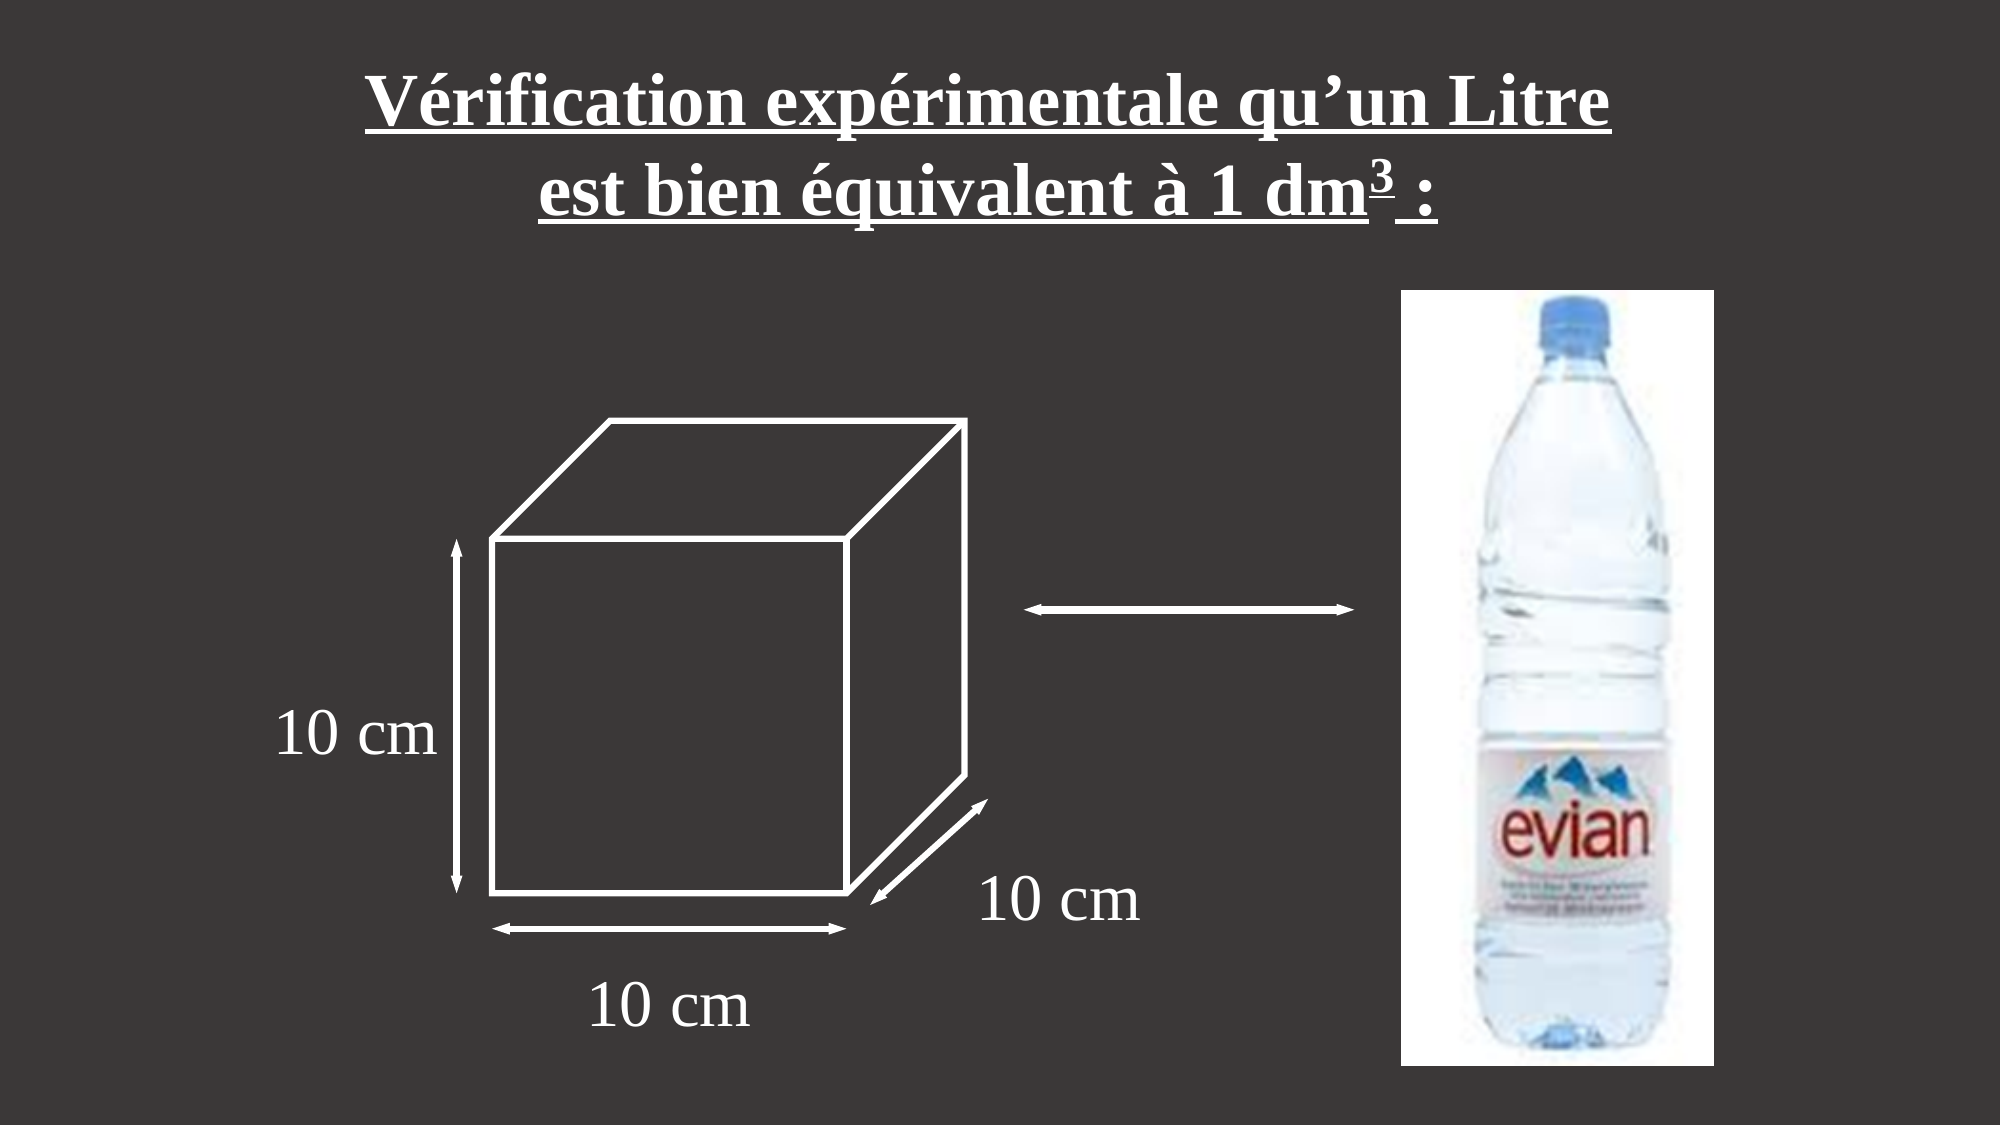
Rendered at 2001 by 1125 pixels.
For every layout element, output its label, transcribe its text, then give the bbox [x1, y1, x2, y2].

text_box 10 cm [562, 952, 776, 1049]
text_box 10 cm [249, 680, 463, 777]
picture [1401, 290, 1714, 1066]
text_box 10 cm [952, 846, 1166, 942]
text_box Vérification expérimentale qu’un Litre est bien équivalent à 1 dm3 : [303, 42, 1674, 240]
